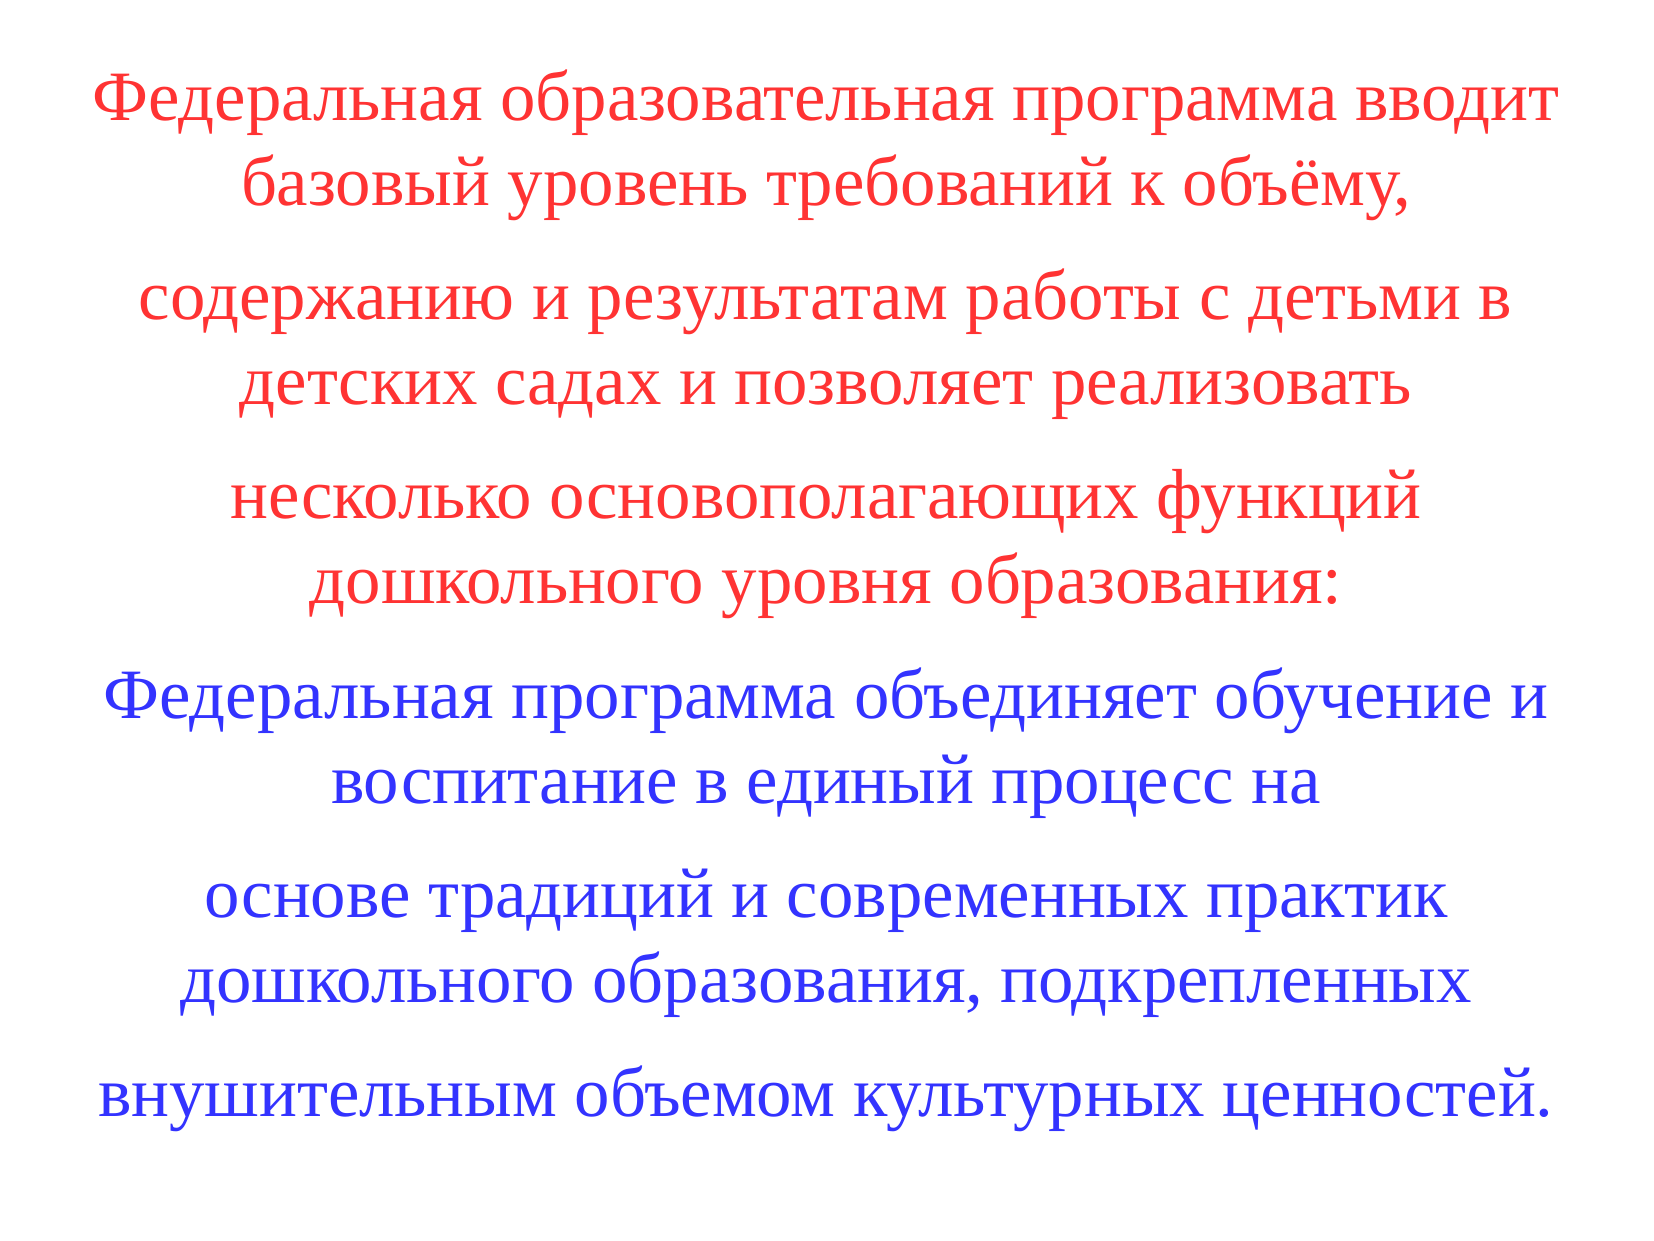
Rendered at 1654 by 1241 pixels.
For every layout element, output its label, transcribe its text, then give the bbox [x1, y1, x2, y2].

subtitle Федеральная образовательная программа вводит базовый уровень требований к объёму, содержанию и результатам работы с детьми в детских садах и позволяет реализовать несколько основополагающих функций дошкольного уровня образования: Федеральная программа объединяет обучение и воспитание в единый процесс на основе традиций и современных практик дошкольного образования, подкрепленных внушительным объемом культурных ценностей. [82, 49, 1571, 1109]
